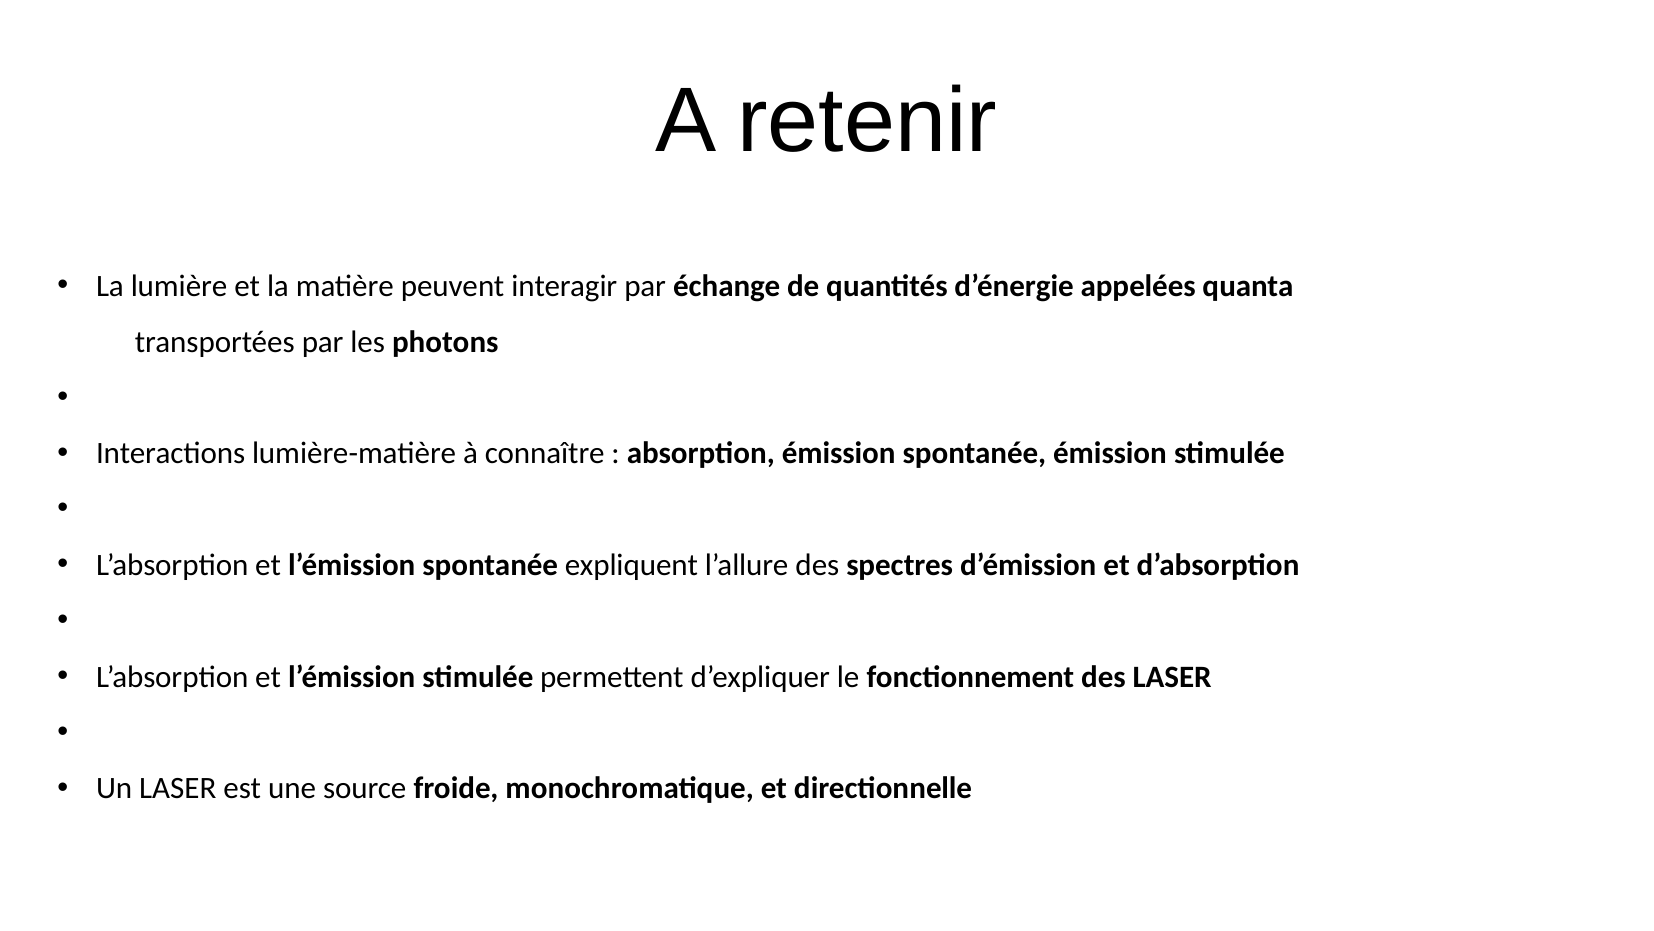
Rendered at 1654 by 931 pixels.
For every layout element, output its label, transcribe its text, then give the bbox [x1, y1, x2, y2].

text_box La lumière et la matière peuvent interagir par échange de quantités d’énergie appelées quanta transportées par les photons Interactions lumière-matière à connaître : absorption, émission spontanée, émission stimulée L’absorption et l’émission spontanée expliquent l’allure des spectres d’émission et d’absorption L’absorption et l’émission stimulée permettent d’expliquer le fonctionnement des LASER Un LASER est une source froide, monochromatique, et directionnelle [42, 239, 1430, 812]
title A retenir [82, 37, 1571, 193]
